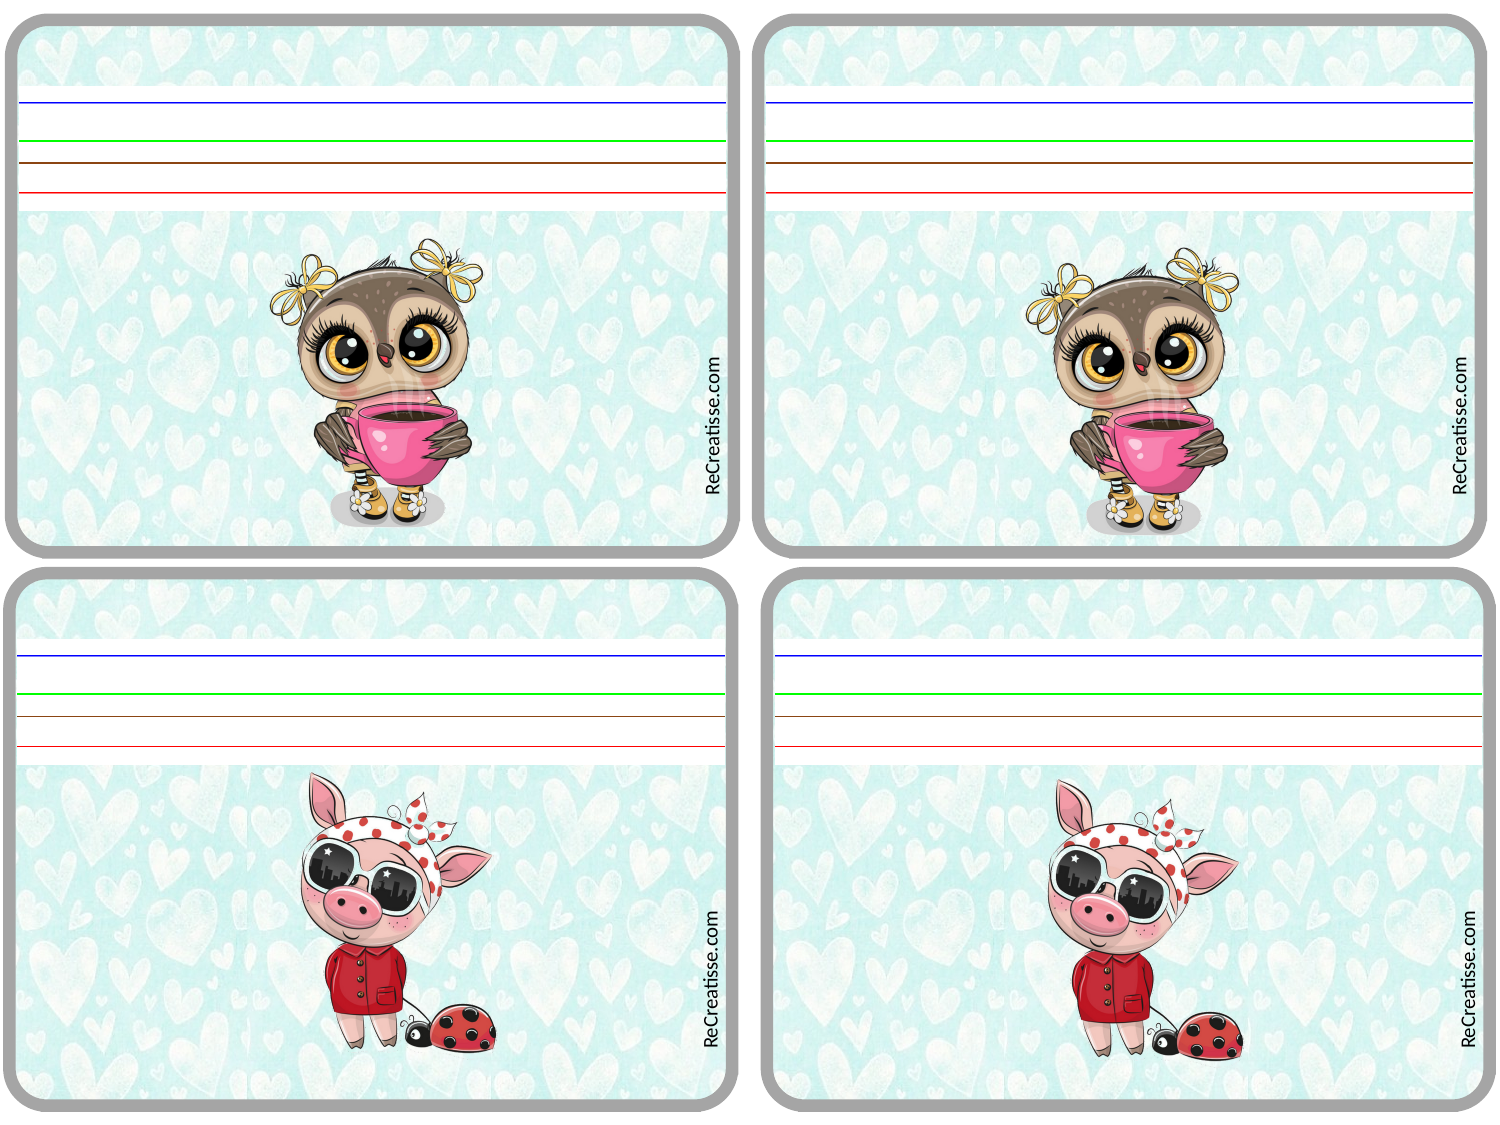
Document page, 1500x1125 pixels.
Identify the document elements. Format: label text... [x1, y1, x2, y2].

text_box ReCreatisse.com [691, 342, 731, 510]
text_box ReCreatisse.com [1447, 895, 1487, 1064]
text_box [766, 573, 1490, 1106]
picture [19, 86, 726, 211]
picture [253, 231, 554, 532]
picture [775, 639, 1482, 765]
picture [766, 86, 1473, 211]
picture [998, 771, 1299, 1072]
text_box [9, 573, 733, 1106]
picture [17, 639, 725, 1064]
text_box ReCreatisse.com [689, 895, 729, 1064]
text_box [758, 19, 1481, 553]
text_box [11, 19, 734, 553]
picture [1009, 240, 1310, 540]
text_box ReCreatisse.com [1438, 342, 1478, 510]
